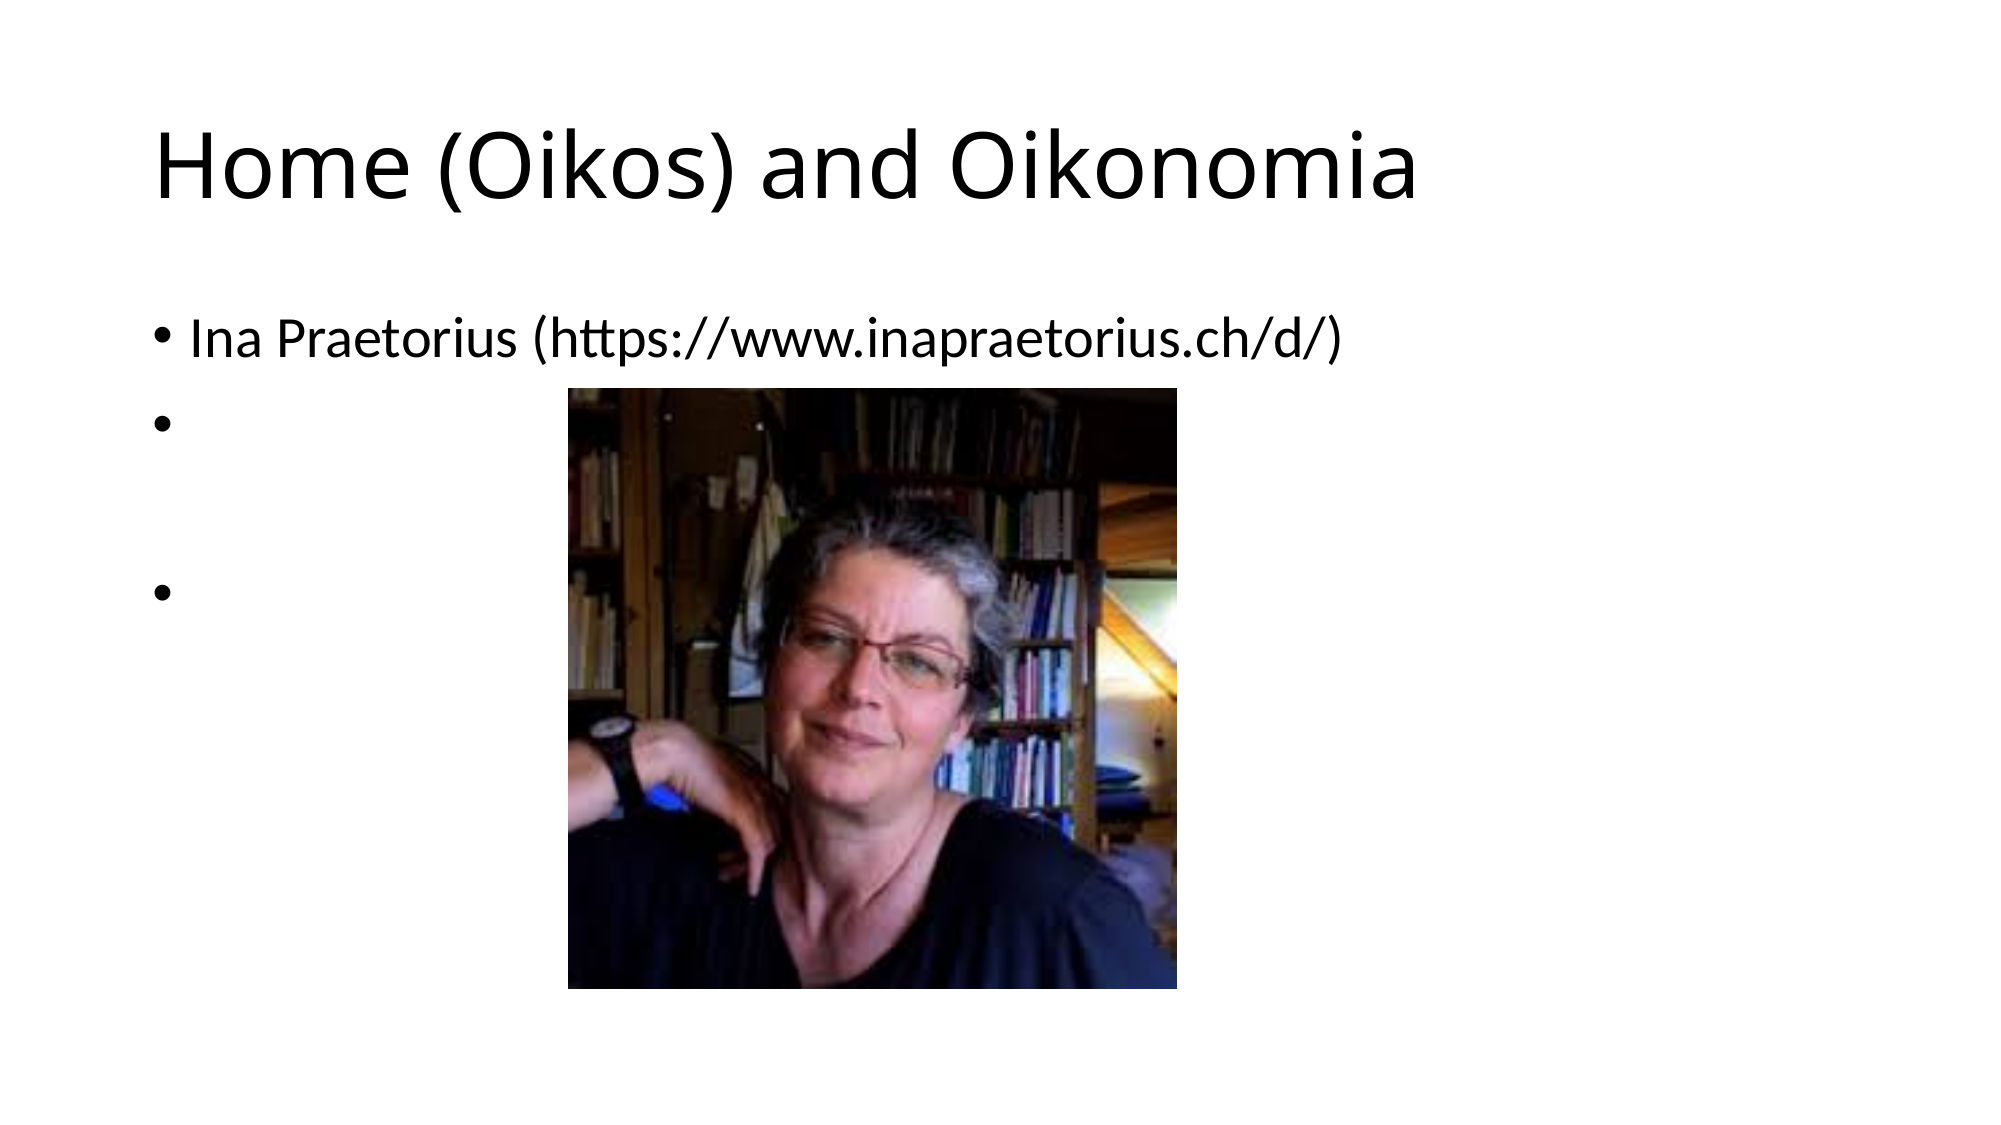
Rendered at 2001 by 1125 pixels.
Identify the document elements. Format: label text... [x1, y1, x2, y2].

list Ina Praetorius (https://www.inapraetorius.ch/d/) [137, 299, 1863, 1014]
picture [568, 388, 1177, 989]
title Home (Oikos) and Oikonomia [137, 59, 1863, 278]
